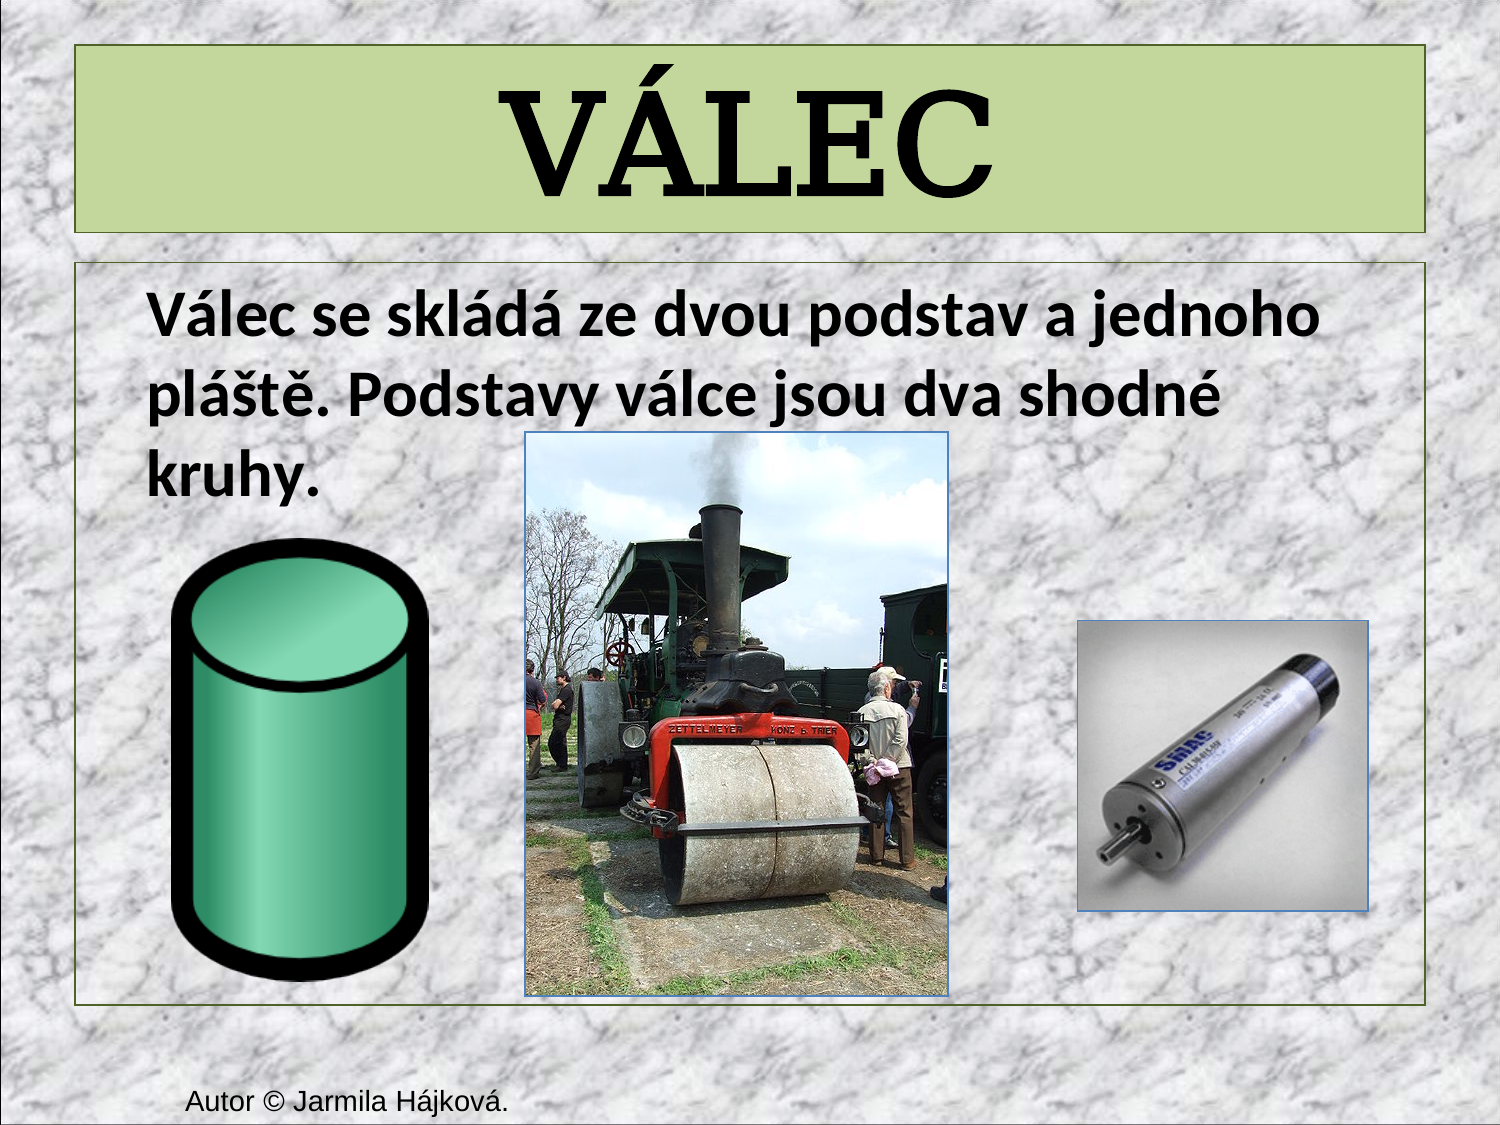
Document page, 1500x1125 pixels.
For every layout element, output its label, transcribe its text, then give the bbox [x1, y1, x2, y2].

title VÁLEC [75, 45, 1426, 233]
picture [0, 0, 1500, 1125]
text_box Autor © Jarmila Hájková. [170, 1074, 525, 1125]
list Válec se skládá ze dvou podstav a jednoho pláště. Podstavy válce jsou dva shodné kruhy. [75, 262, 1426, 1006]
